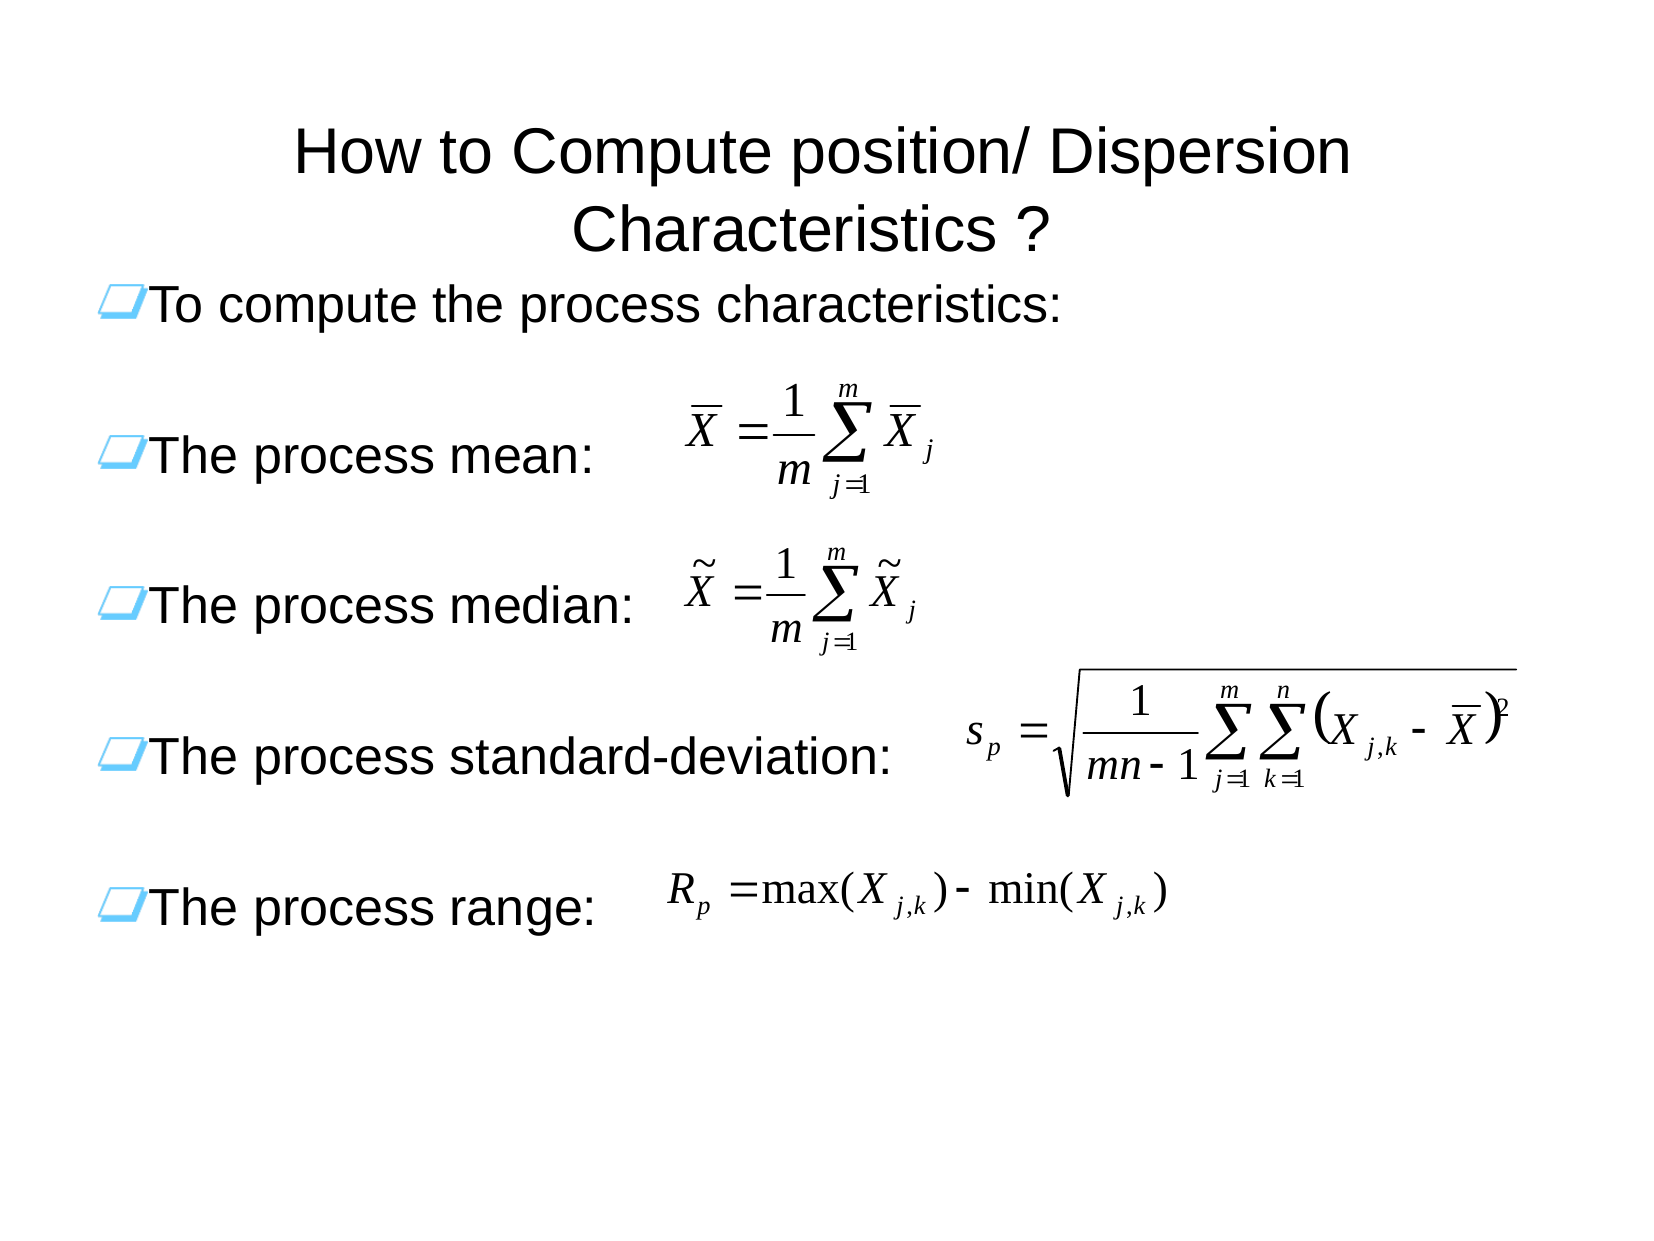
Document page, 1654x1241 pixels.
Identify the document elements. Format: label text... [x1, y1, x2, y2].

chart [958, 657, 1526, 805]
chart [658, 858, 1176, 931]
title How to Compute position/ Dispersion Characteristics ? [80, 101, 1543, 290]
list To compute the process characteristics: The process mean: The process median: The process standard-deviation: The process range: [81, 262, 1486, 1020]
text_box [675, 365, 947, 508]
text_box [675, 531, 929, 664]
